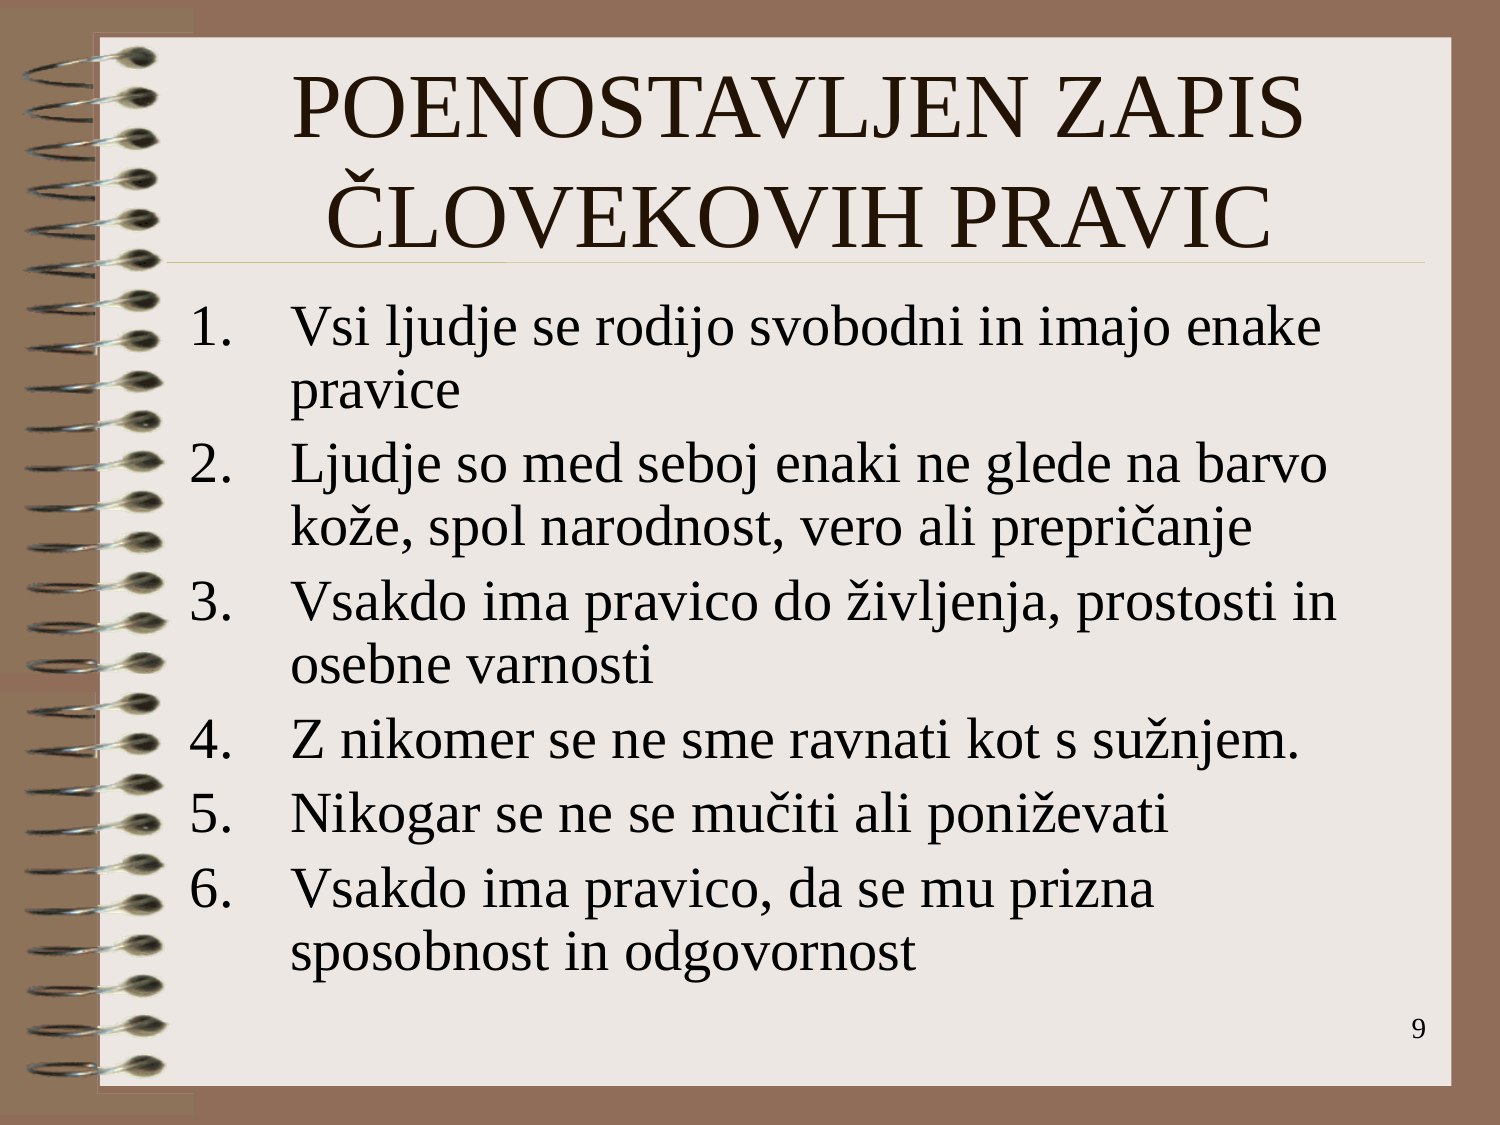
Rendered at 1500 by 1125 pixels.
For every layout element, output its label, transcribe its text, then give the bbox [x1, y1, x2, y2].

slide_number <number> [1128, 1001, 1442, 1077]
list Vsi ljudje se rodijo svobodni in imajo enake pravice Ljudje so med seboj enaki ne glede na barvo kože, spol narodnost, vero ali prepričanje Vsakdo ima pravico do življenja, prostosti in osebne varnosti Z nikomer se ne sme ravnati kot s sužnjem. Nikogar se ne se mučiti ali poniževati Vsakdo ima pravico, da se mu prizna sposobnost in odgovornost [174, 287, 1425, 963]
picture [0, 692, 194, 1115]
title POENOSTAVLJEN ZAPIS ČLOVEKOVIH PRAVIC [174, 62, 1425, 250]
picture [0, 8, 194, 674]
